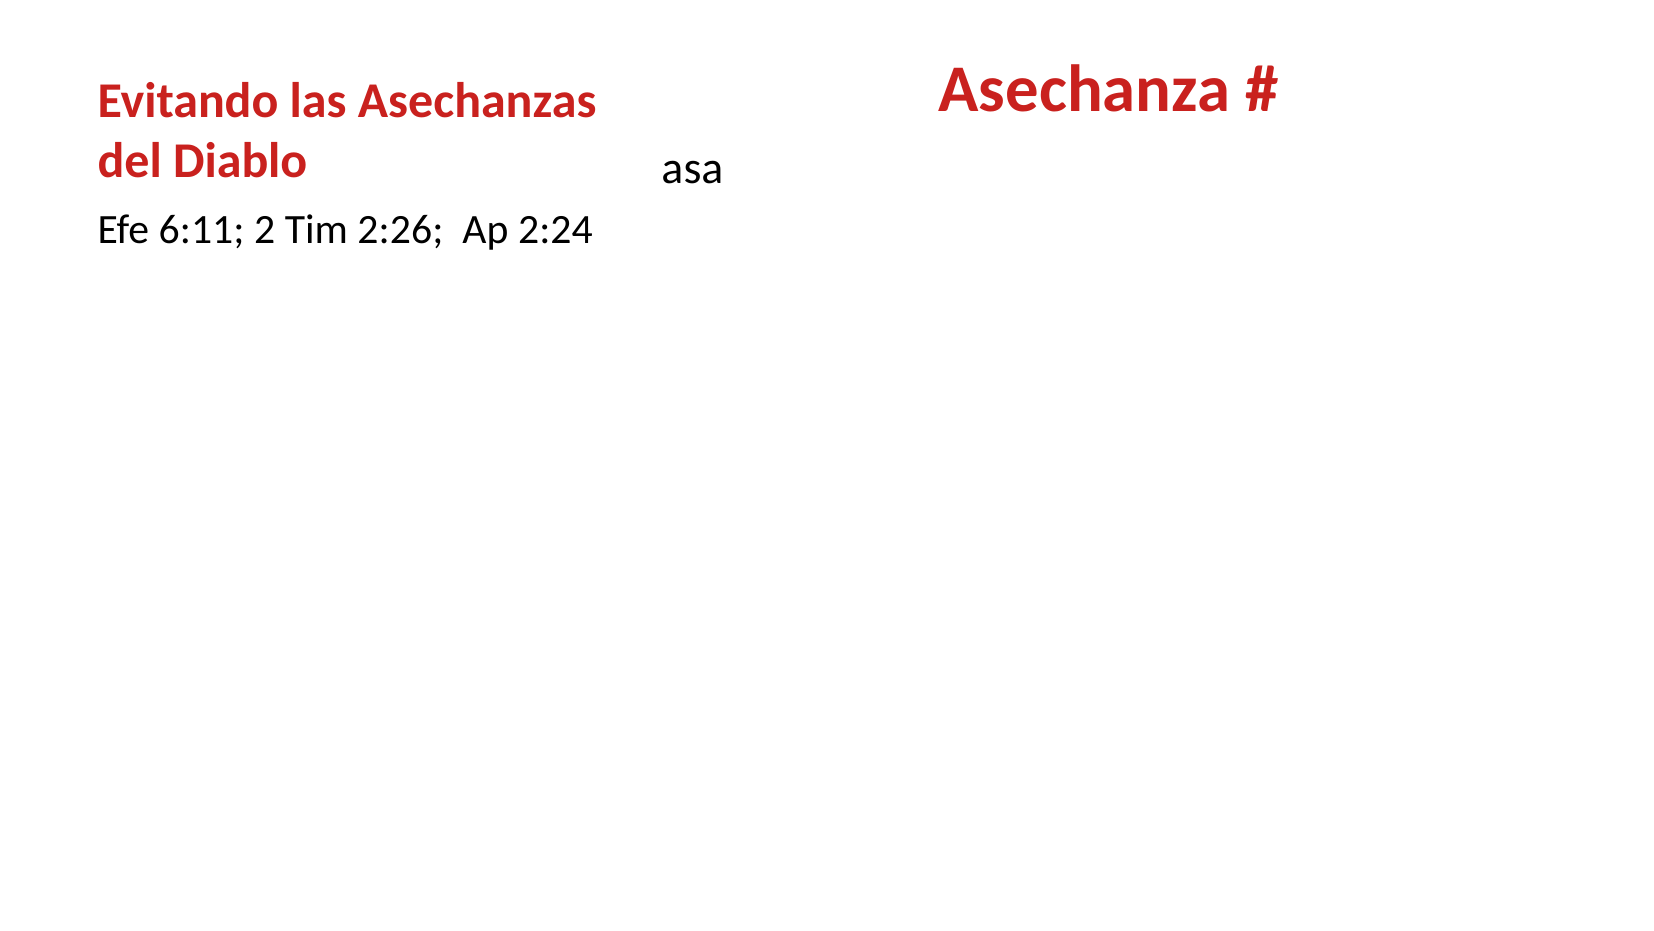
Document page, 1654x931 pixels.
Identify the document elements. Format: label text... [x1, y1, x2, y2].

list Asechanza # asa [646, 36, 1571, 831]
title Evitando las Asechanzas del Diablo [82, 36, 627, 194]
list Efe 6:11; 2 Tim 2:26; Ap 2:24 [82, 194, 627, 831]
